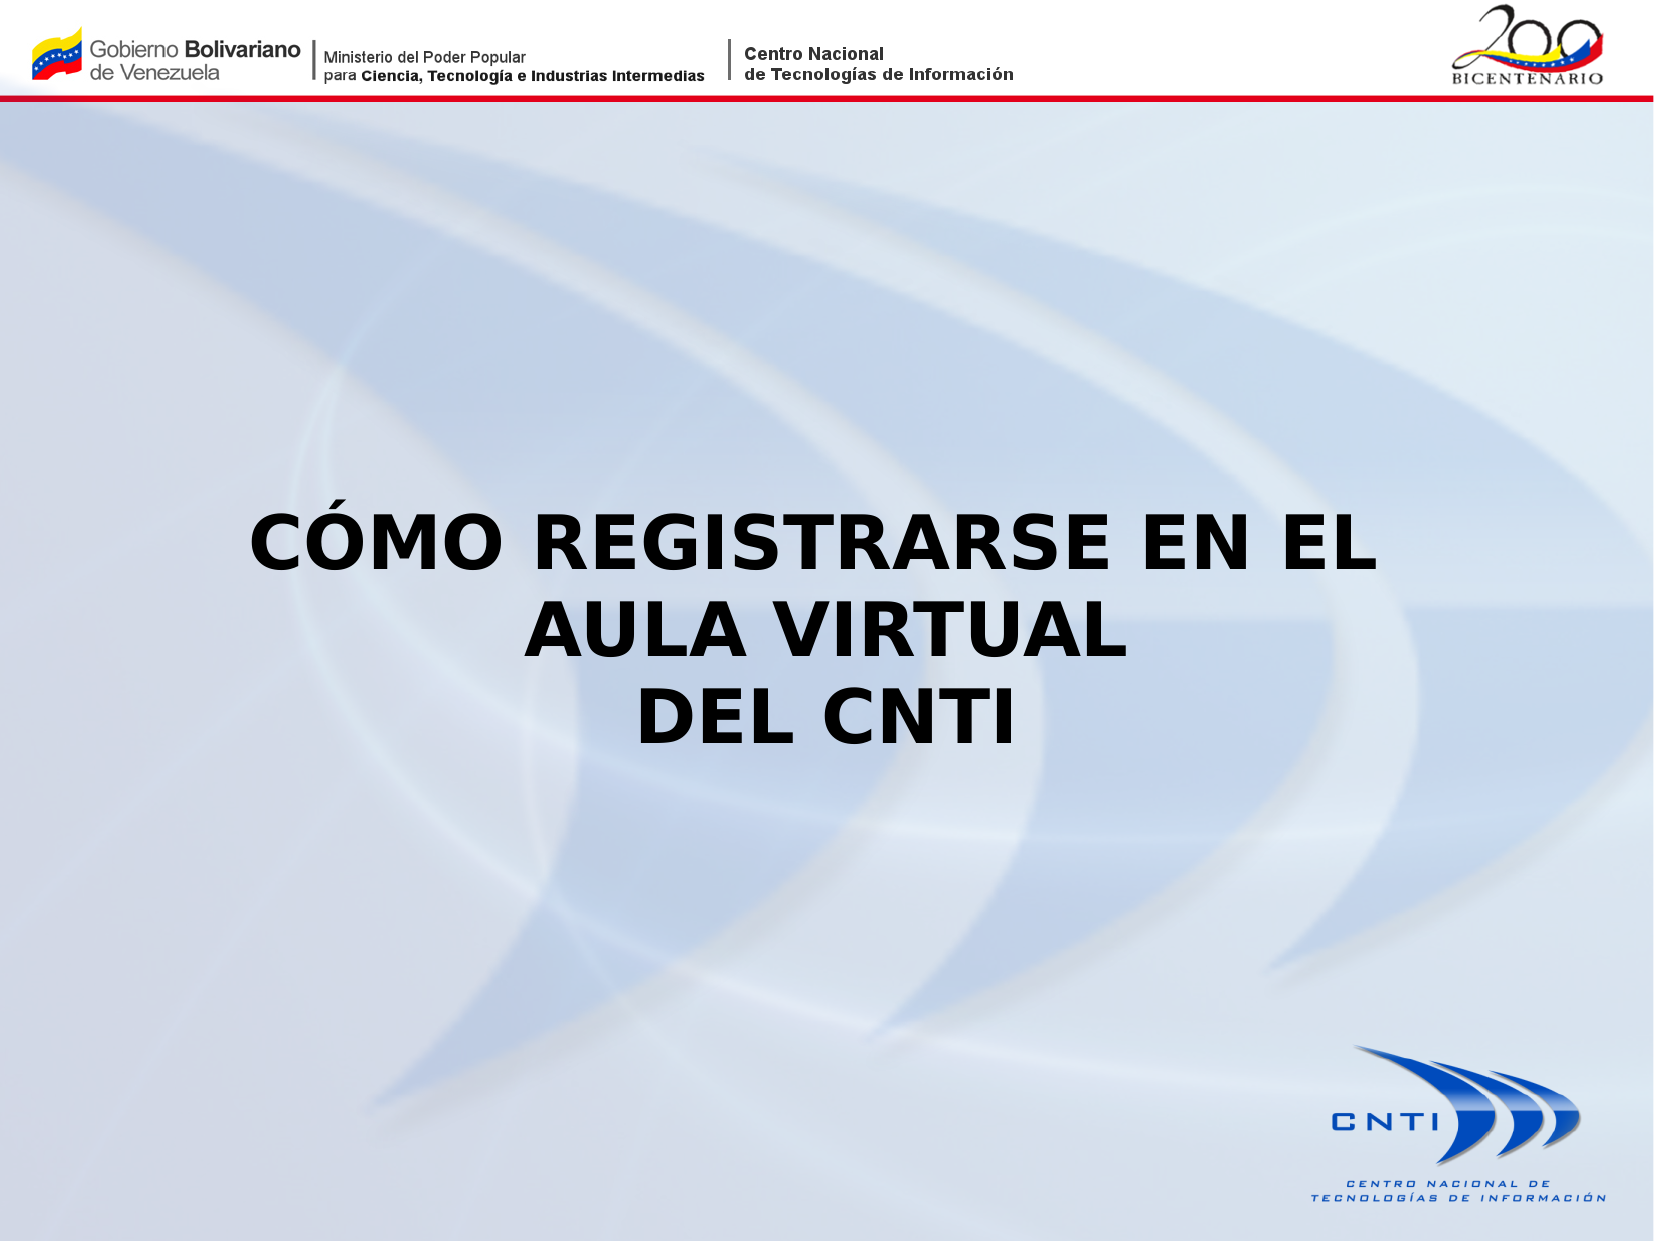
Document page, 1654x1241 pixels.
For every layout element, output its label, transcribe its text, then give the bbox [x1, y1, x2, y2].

picture [0, 762, 1654, 1241]
title CÓMO REGISTRARSE EN EL AULA VIRTUAL DEL CNTI [0, 499, 1654, 762]
picture [0, 0, 1654, 499]
